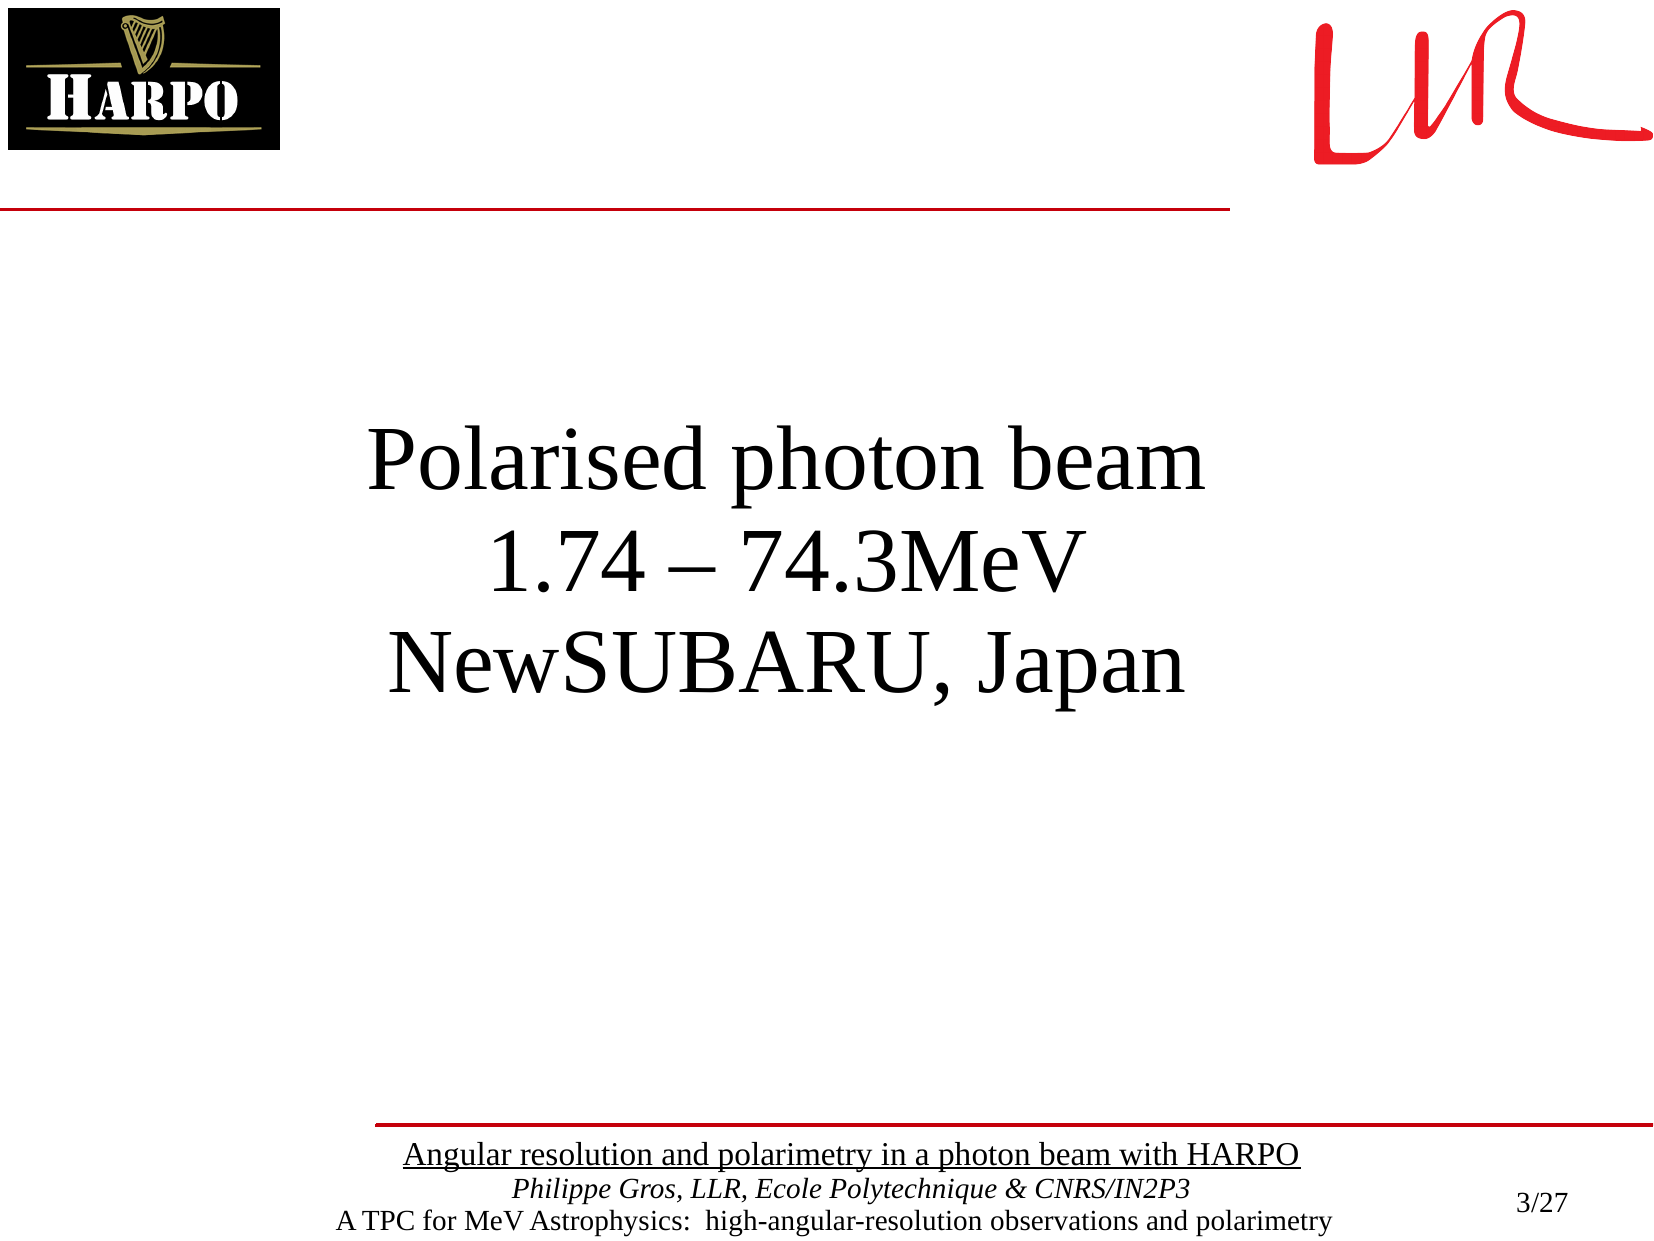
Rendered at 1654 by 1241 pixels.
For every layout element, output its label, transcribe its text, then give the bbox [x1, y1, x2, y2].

picture [8, 8, 280, 150]
picture [1314, 10, 1653, 165]
title Polarised photon beam 1.74 – 74.3MeV NewSUBARU, Japan [284, 0, 1290, 1121]
